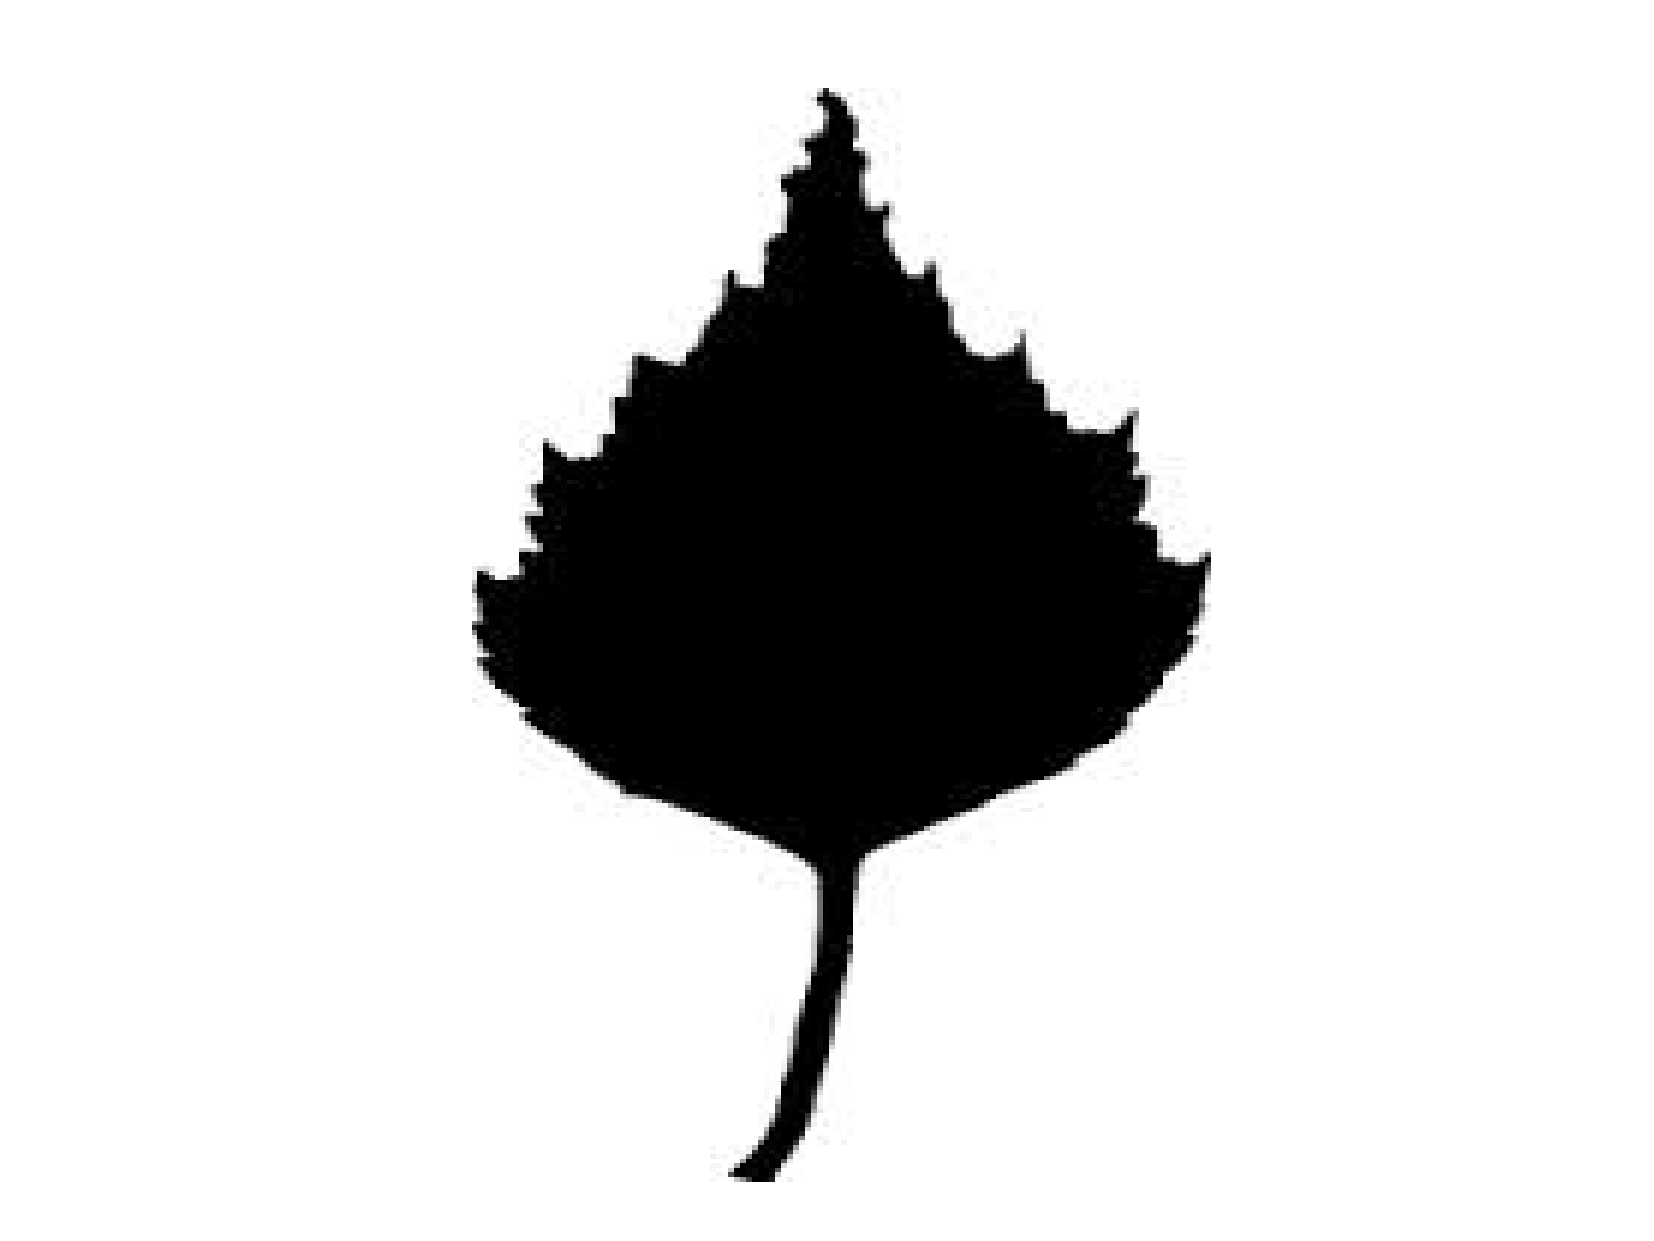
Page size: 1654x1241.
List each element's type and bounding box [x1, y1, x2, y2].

picture [472, 88, 1211, 1182]
